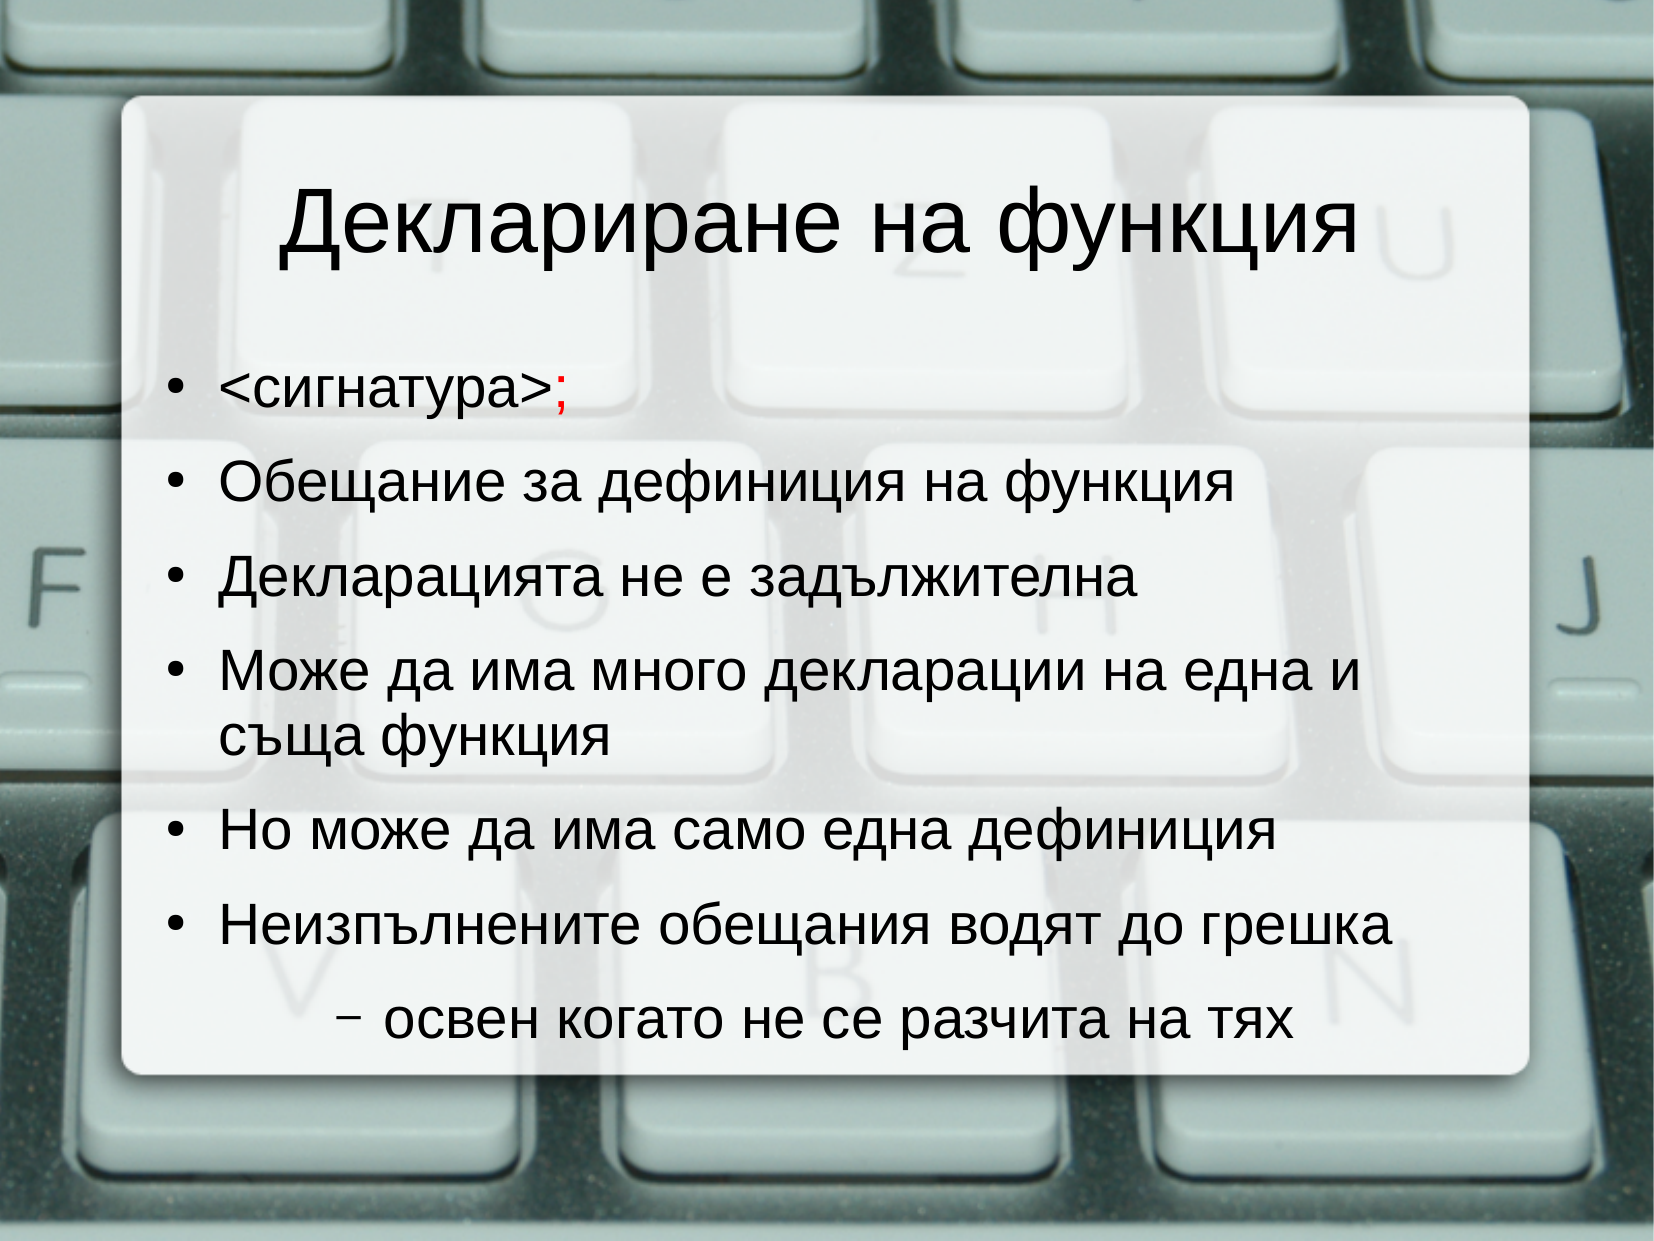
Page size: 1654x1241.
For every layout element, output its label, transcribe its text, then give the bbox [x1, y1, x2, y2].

picture [0, 0, 1654, 1241]
list <сигнатура>; Обещание за дефиниция на функция Декларацията не е задължителна Може да има много декларации на една и съща функция Но може да има само една дефиниция Неизпълнените обещания водят до грешка освен когато не се разчита на тях [147, 354, 1506, 1074]
title Деклариране на функция [135, 117, 1506, 325]
